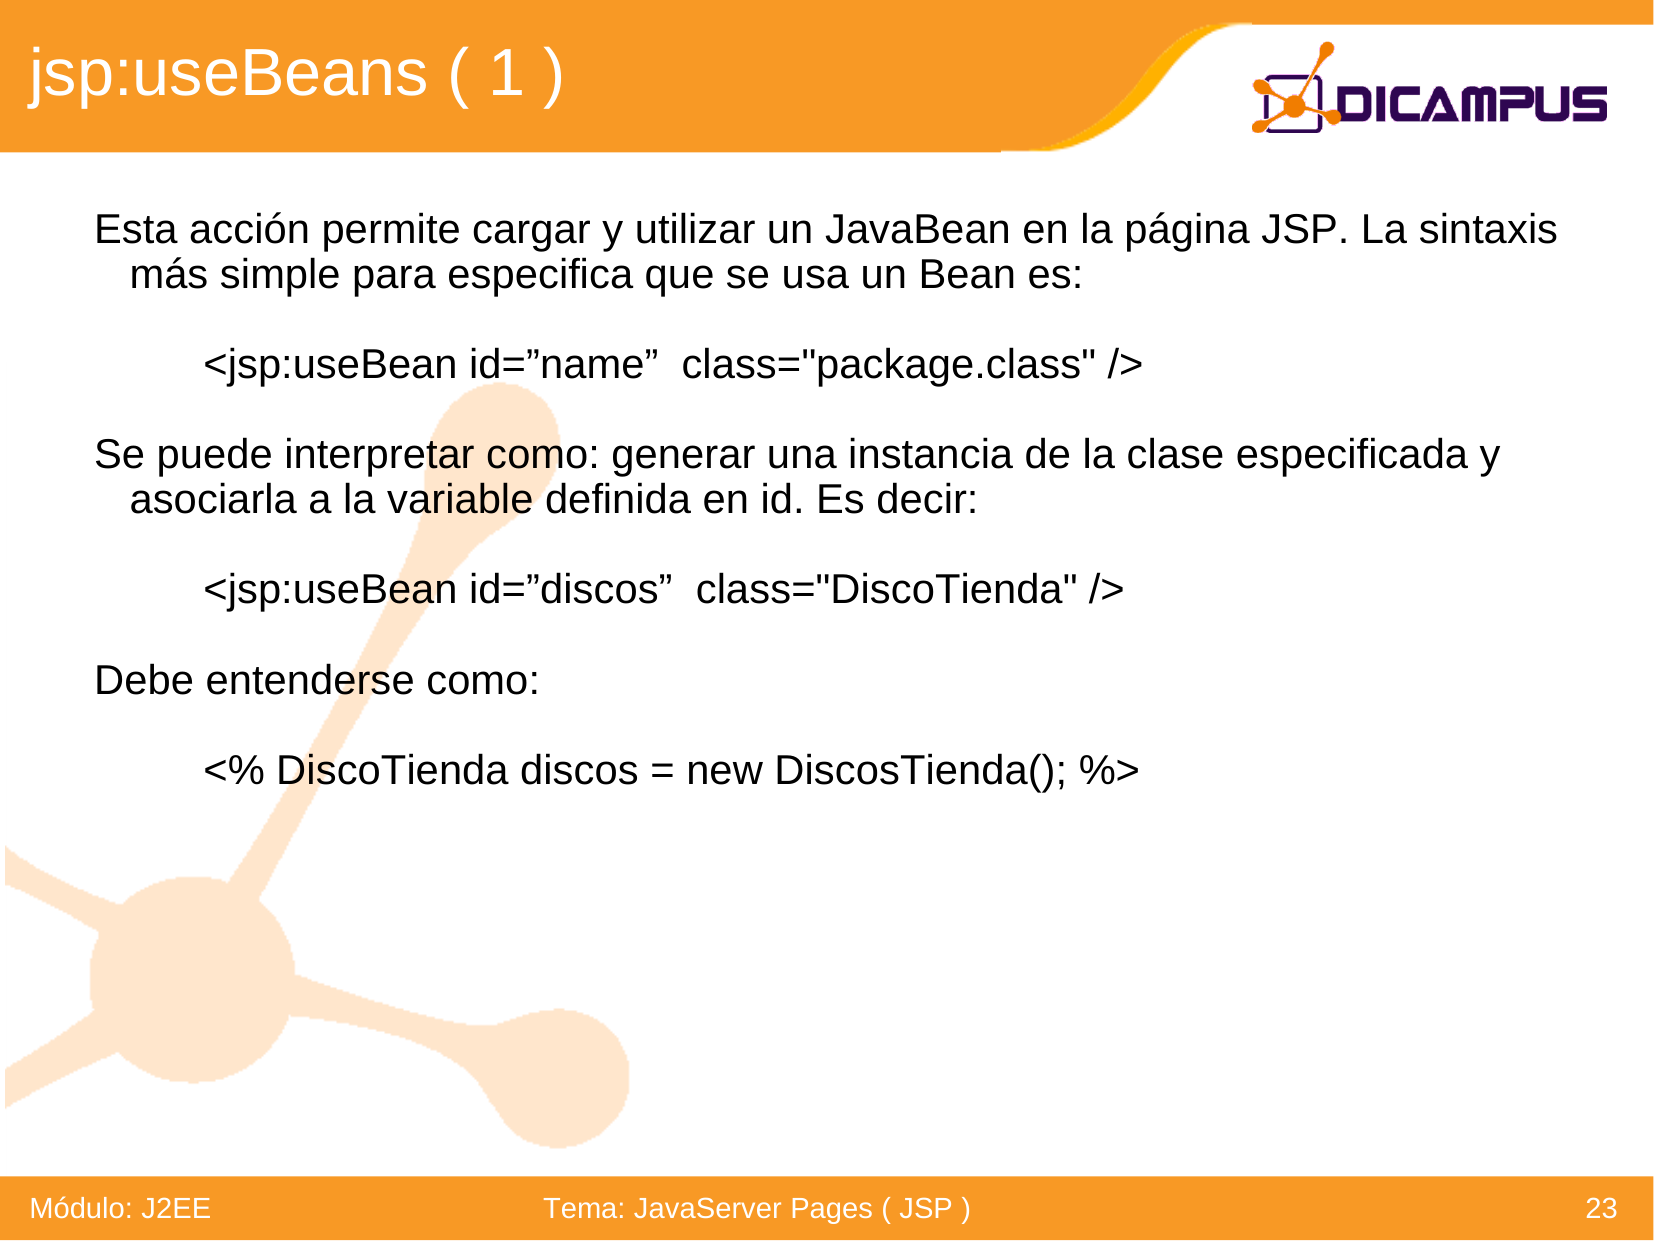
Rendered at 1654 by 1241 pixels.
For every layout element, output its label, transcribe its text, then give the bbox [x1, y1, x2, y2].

picture [1001, 4, 1607, 135]
text_box Tema: JavaServer Pages ( JSP ) [543, 1192, 1447, 1225]
text_box Esta acción permite cargar y utilizar un JavaBean en la página JSP. La sintaxis más simple para especifica que se usa un Bean es: <jsp:useBean id=”name” class="package.class" /> Se puede interpretar como: generar una instancia de la clase especificada y asociarla a la variable definida en id. Es decir: <jsp:useBean id=”discos” class="DiscoTienda" /> Debe entenderse como: <% DiscoTienda discos = new DiscosTienda(); %> [59, 135, 1625, 839]
text_box jsp:useBeans ( 1 ) [29, 37, 1001, 111]
picture [5, 362, 663, 1176]
text_box [0, 1176, 1654, 1241]
text_box [0, 0, 1654, 153]
text_box <number> [1469, 1185, 1633, 1233]
text_box Módulo: J2EE [29, 1192, 473, 1225]
